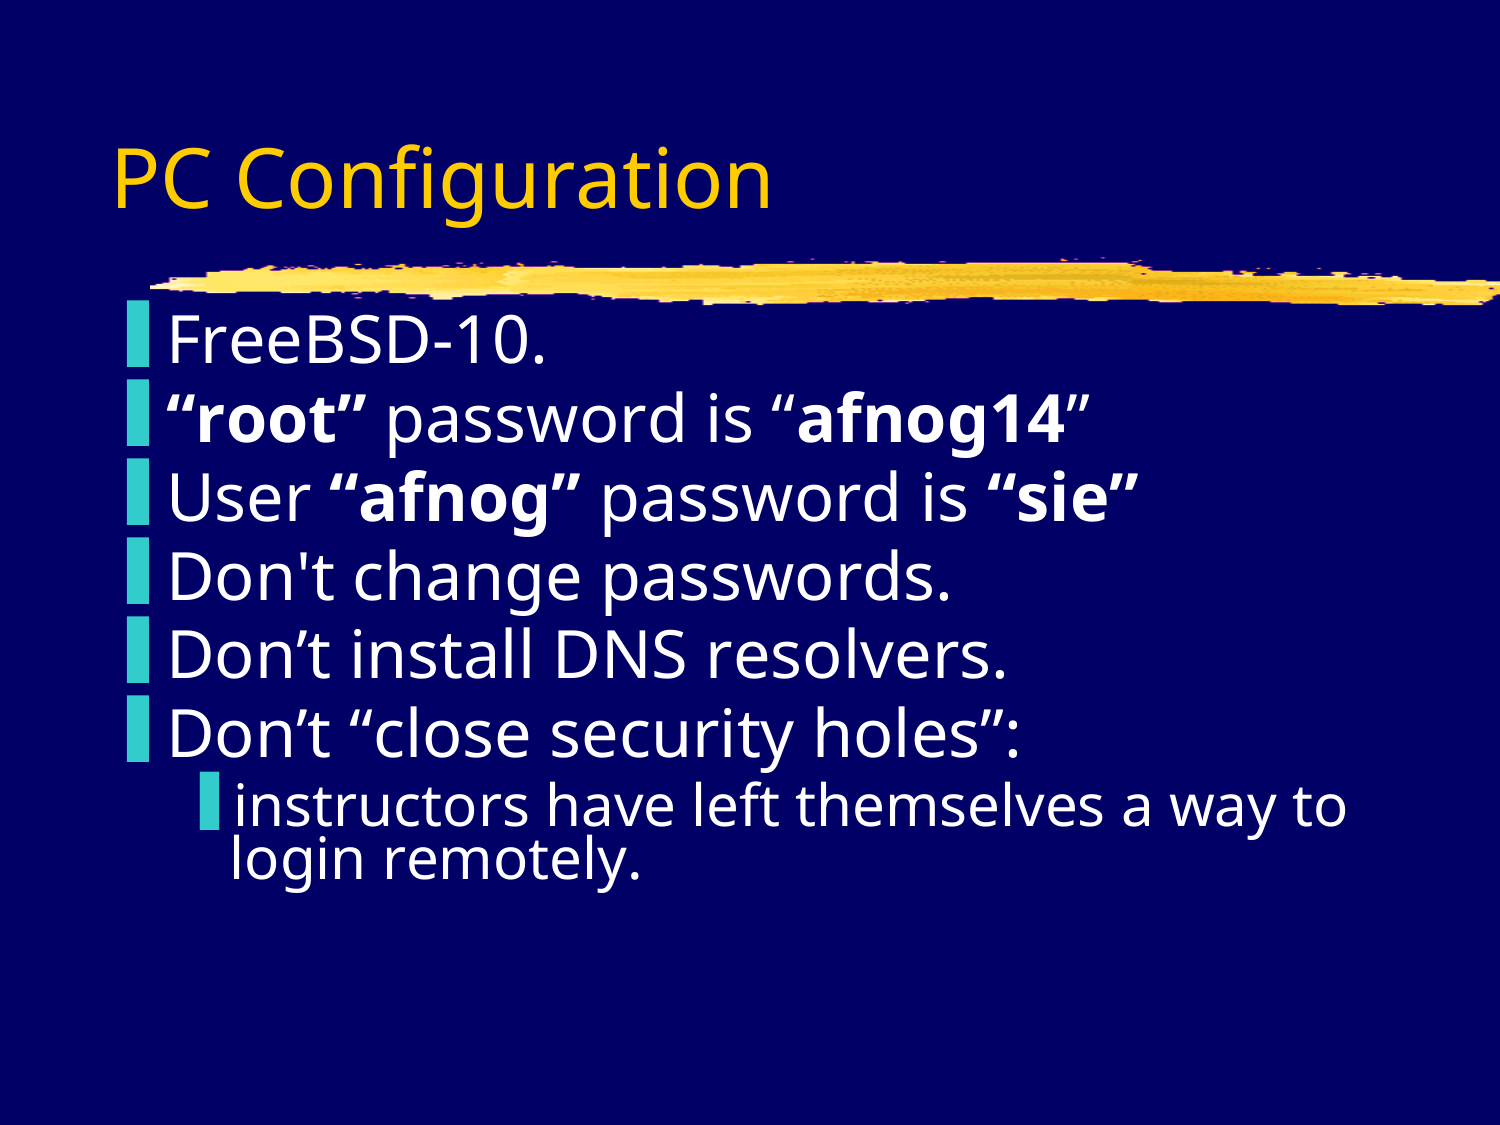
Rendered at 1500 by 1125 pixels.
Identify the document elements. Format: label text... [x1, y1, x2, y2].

picture [150, 252, 1500, 316]
title PC Configuration [110, 78, 1391, 297]
list FreeBSD-10. “root” password is “afnog14” User “afnog” password is “sie” Don't change passwords. Don’t install DNS resolvers. Don’t “close security holes”: instructors have left themselves a way to login remotely. [110, 312, 1391, 1118]
